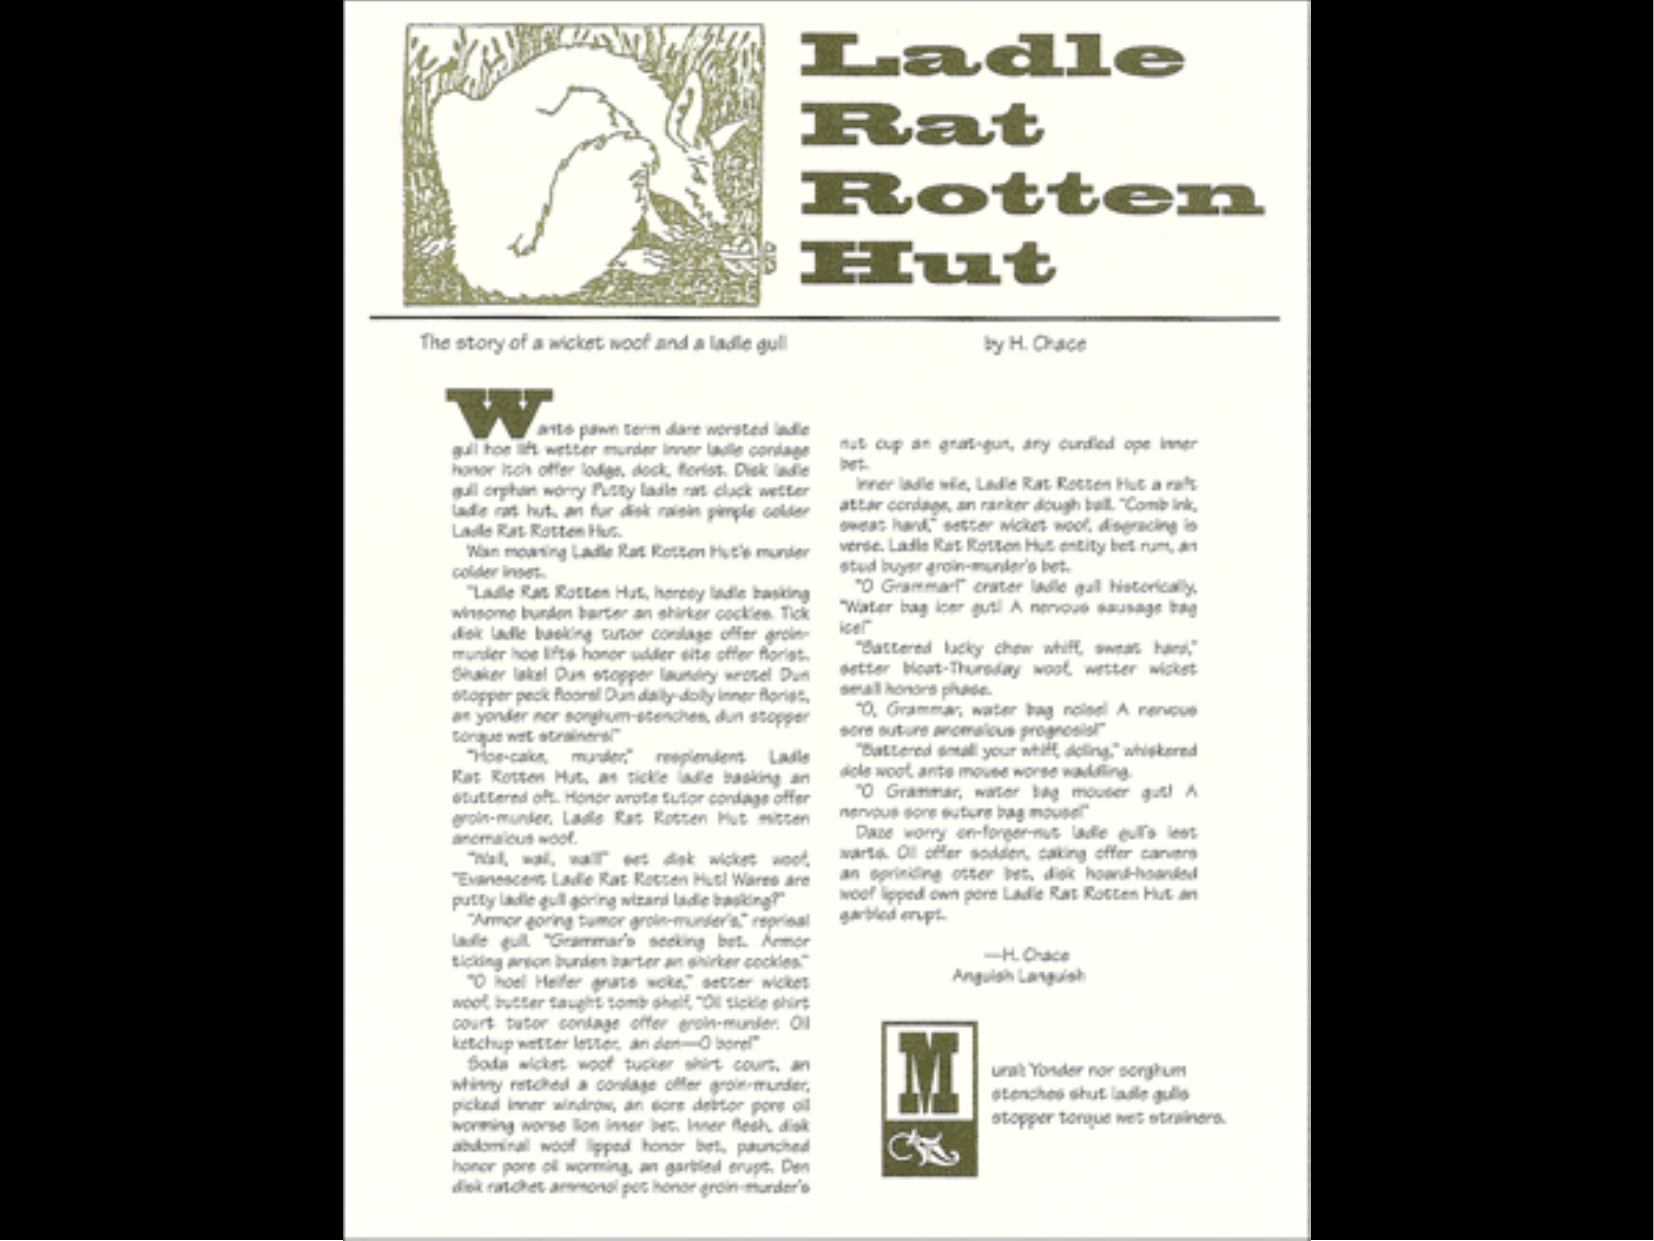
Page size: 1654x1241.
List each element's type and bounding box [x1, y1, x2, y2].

picture [343, 0, 1311, 1241]
